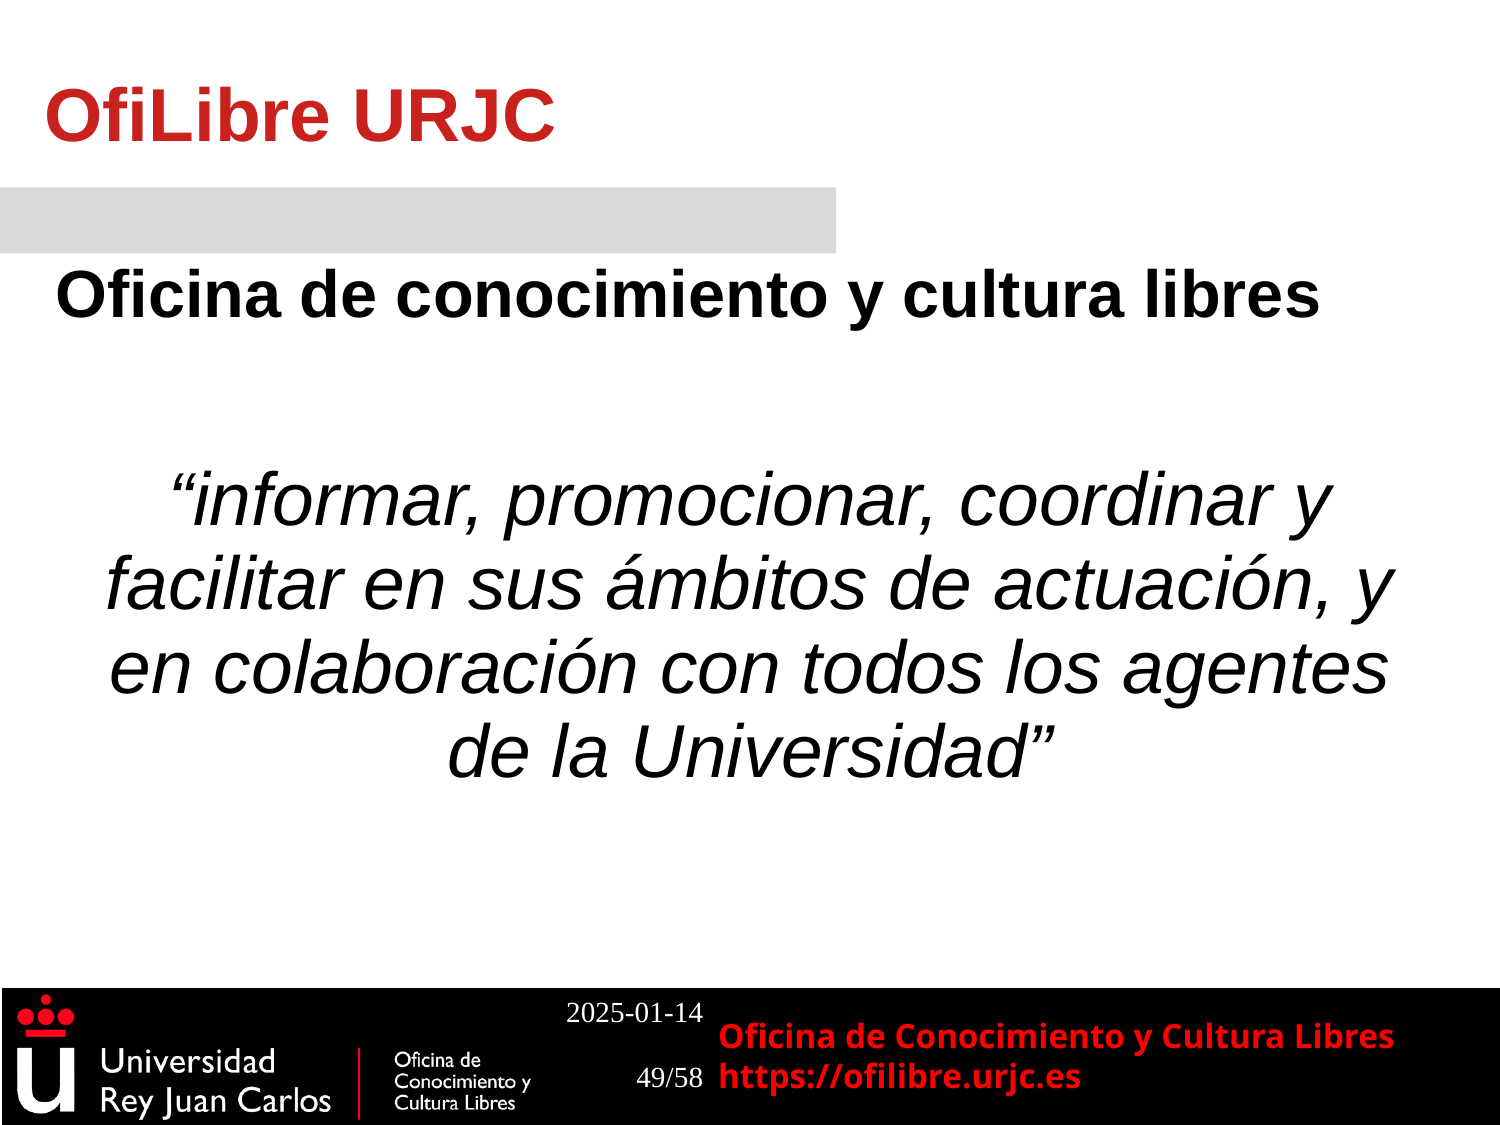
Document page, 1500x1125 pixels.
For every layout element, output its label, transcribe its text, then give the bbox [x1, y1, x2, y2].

text_box Oficina de conocimiento y cultura libres [40, 249, 1366, 346]
text_box “informar, promocionar, coordinar y facilitar en sus ámbitos de actuación, y en colaboración con todos los agentes de la Universidad” [45, 450, 1456, 856]
text_box OfiLibre URJC [30, 66, 1036, 249]
title [75, 7, 1425, 196]
picture [17, 994, 531, 1120]
